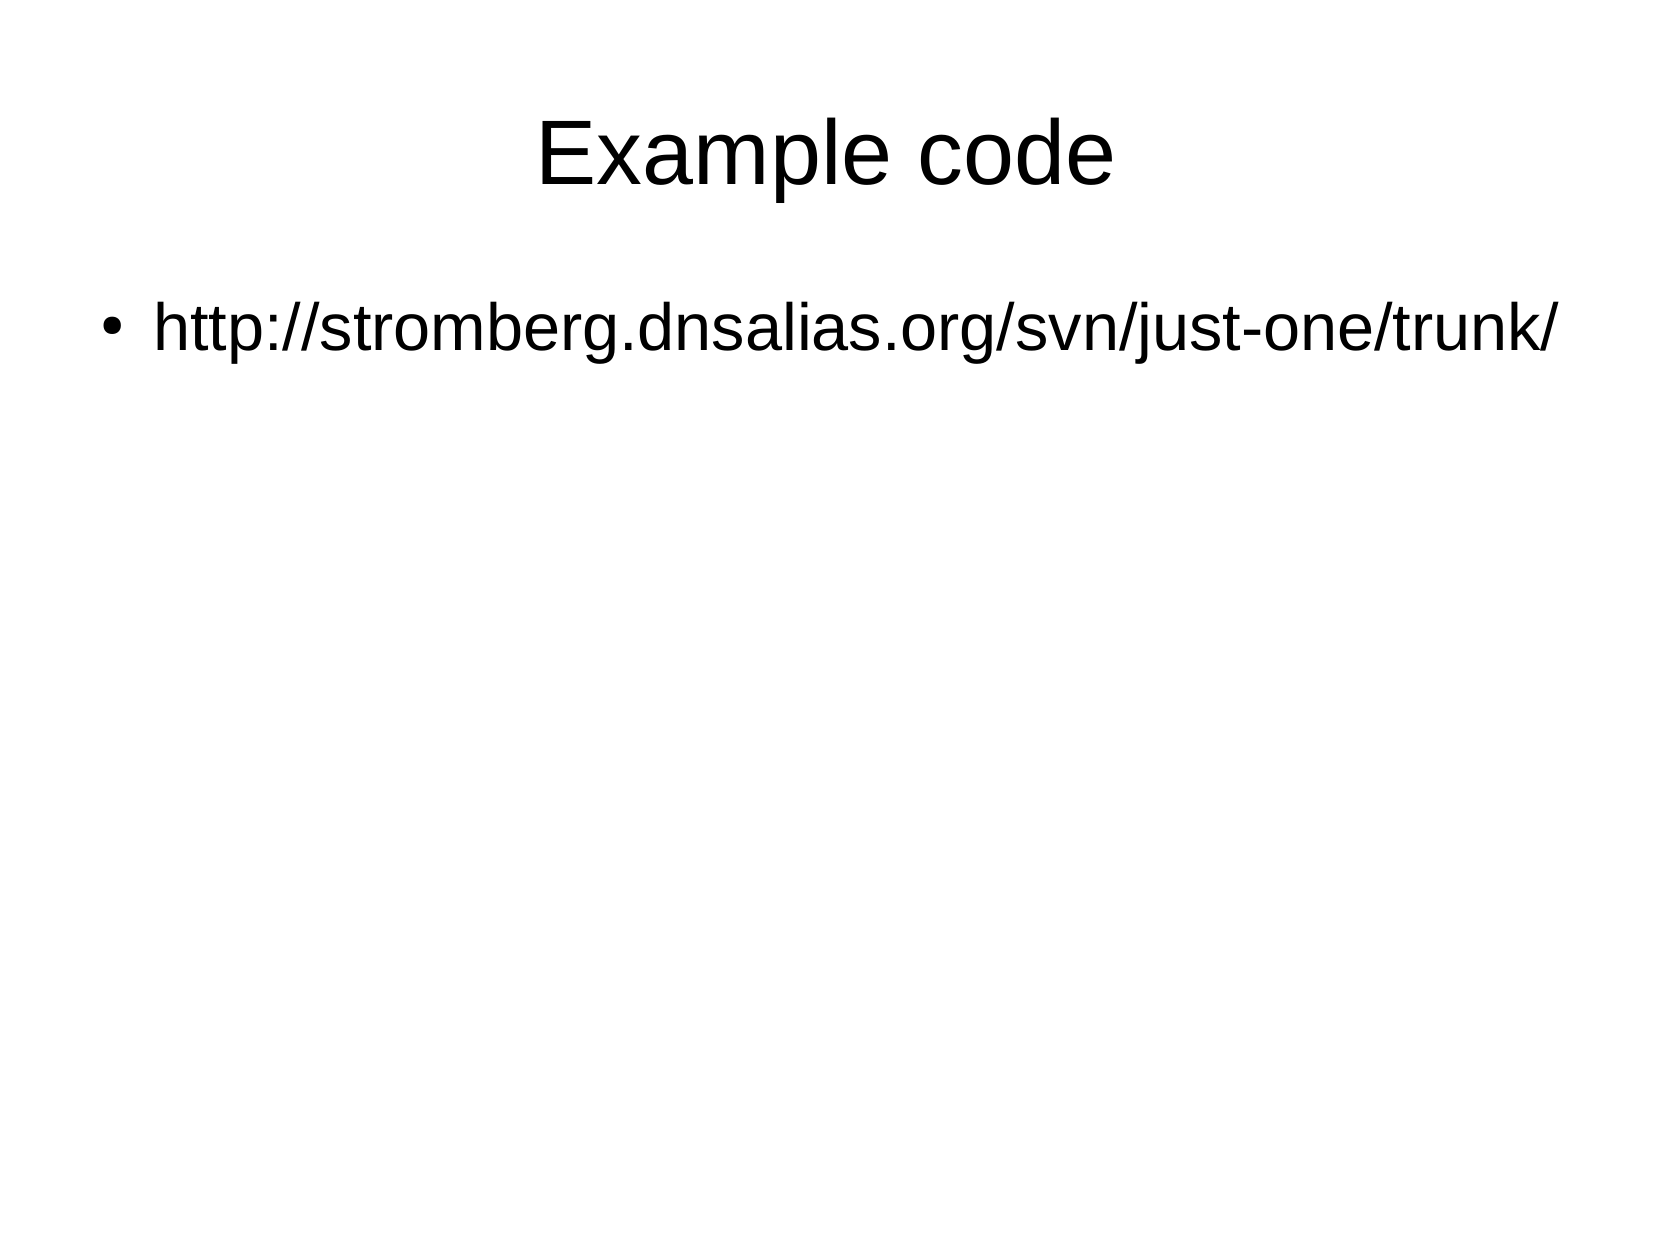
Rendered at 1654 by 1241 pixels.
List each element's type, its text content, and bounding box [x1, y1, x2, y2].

text_box [82, 290, 1571, 1010]
title Example code [82, 49, 1571, 257]
